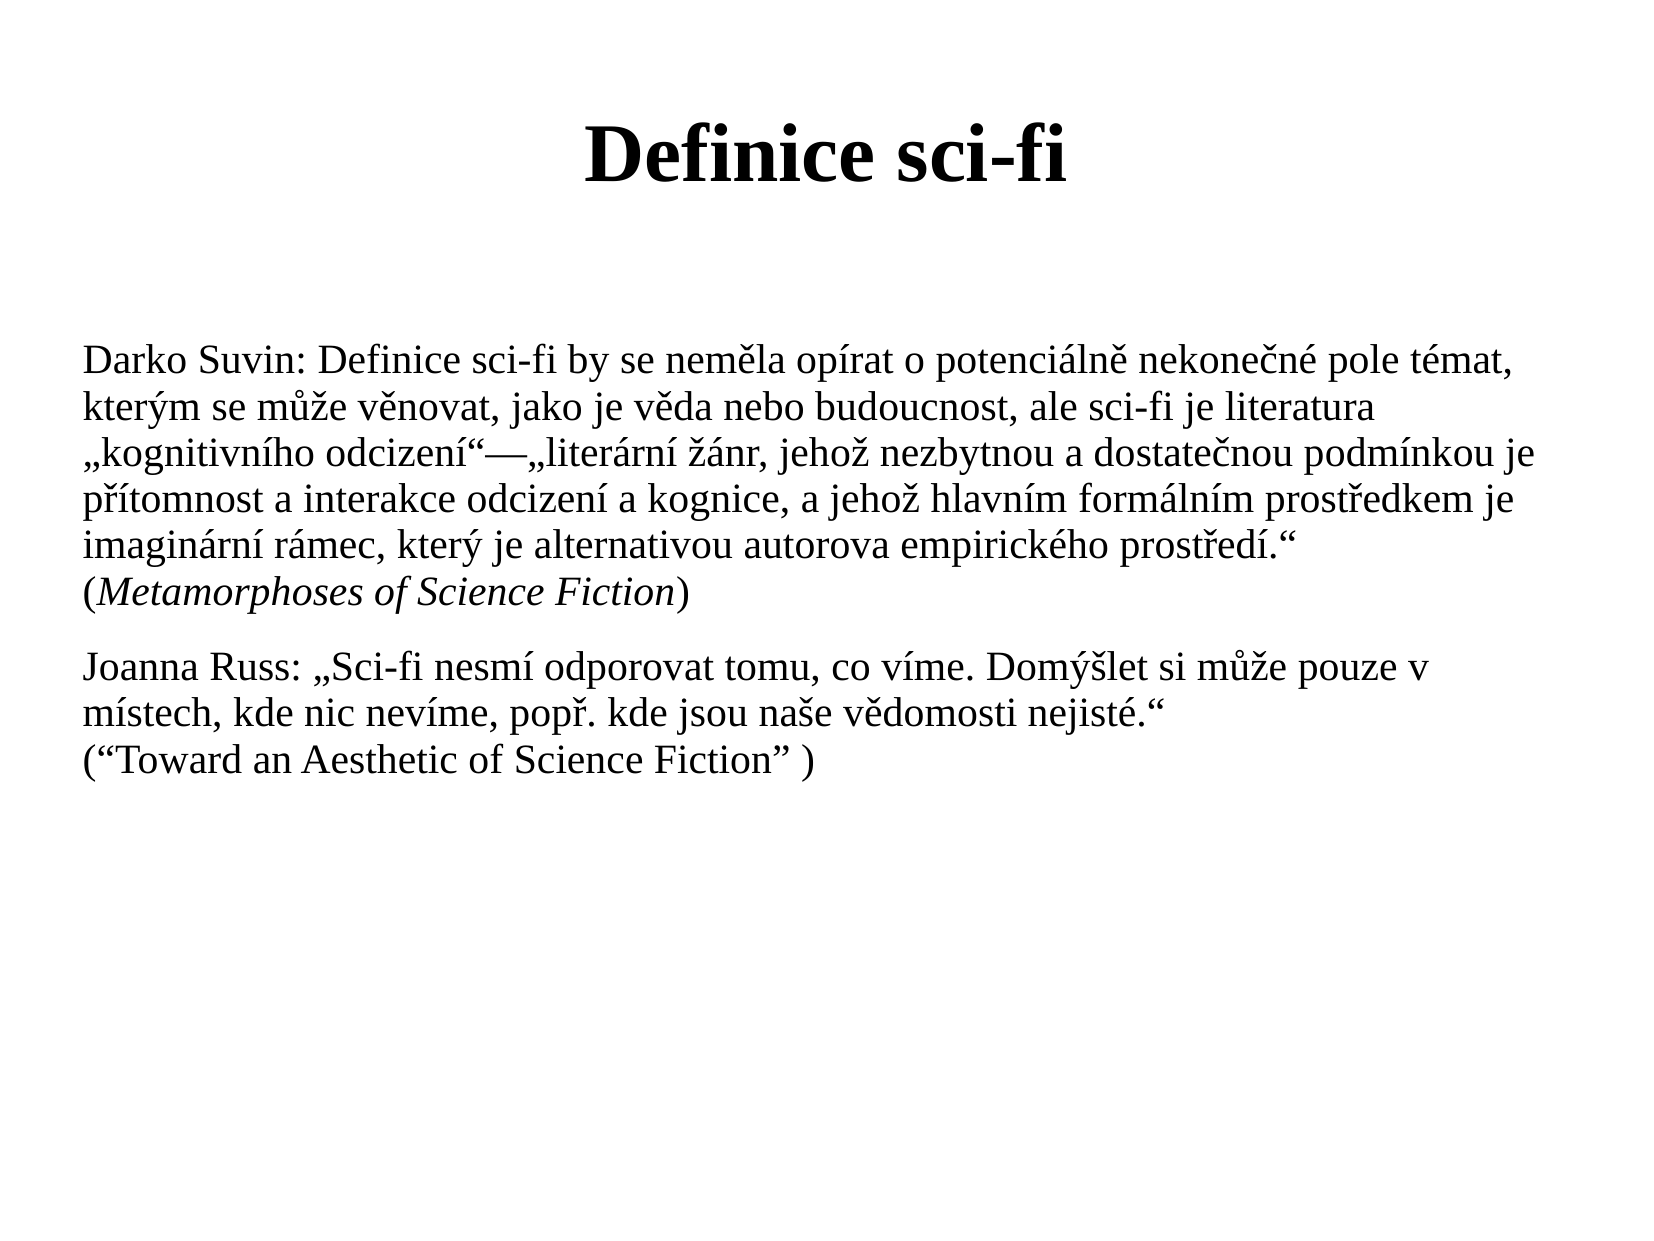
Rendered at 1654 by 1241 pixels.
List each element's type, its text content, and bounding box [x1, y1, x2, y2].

list Darko Suvin: Definice sci-fi by se neměla opírat o potenciálně nekonečné pole témat, kterým se může věnovat, jako je věda nebo budoucnost, ale sci-fi je literatura „kognitivního odcizení“—„literární žánr, jehož nezbytnou a dostatečnou podmínkou je přítomnost a interakce odcizení a kognice, a jehož hlavním formálním prostředkem je imaginární rámec, který je alternativou autorova empirického prostředí.“ (Metamorphoses of Science Fiction) Joanna Russ: „Sci-fi nesmí odporovat tomu, co víme. Domýšlet si může pouze v místech, kde nic nevíme, popř. kde jsou naše vědomosti nejisté.“ (“Toward an Aesthetic of Science Fiction” ) [82, 290, 1571, 1010]
title Definice sci-fi [82, 49, 1571, 257]
